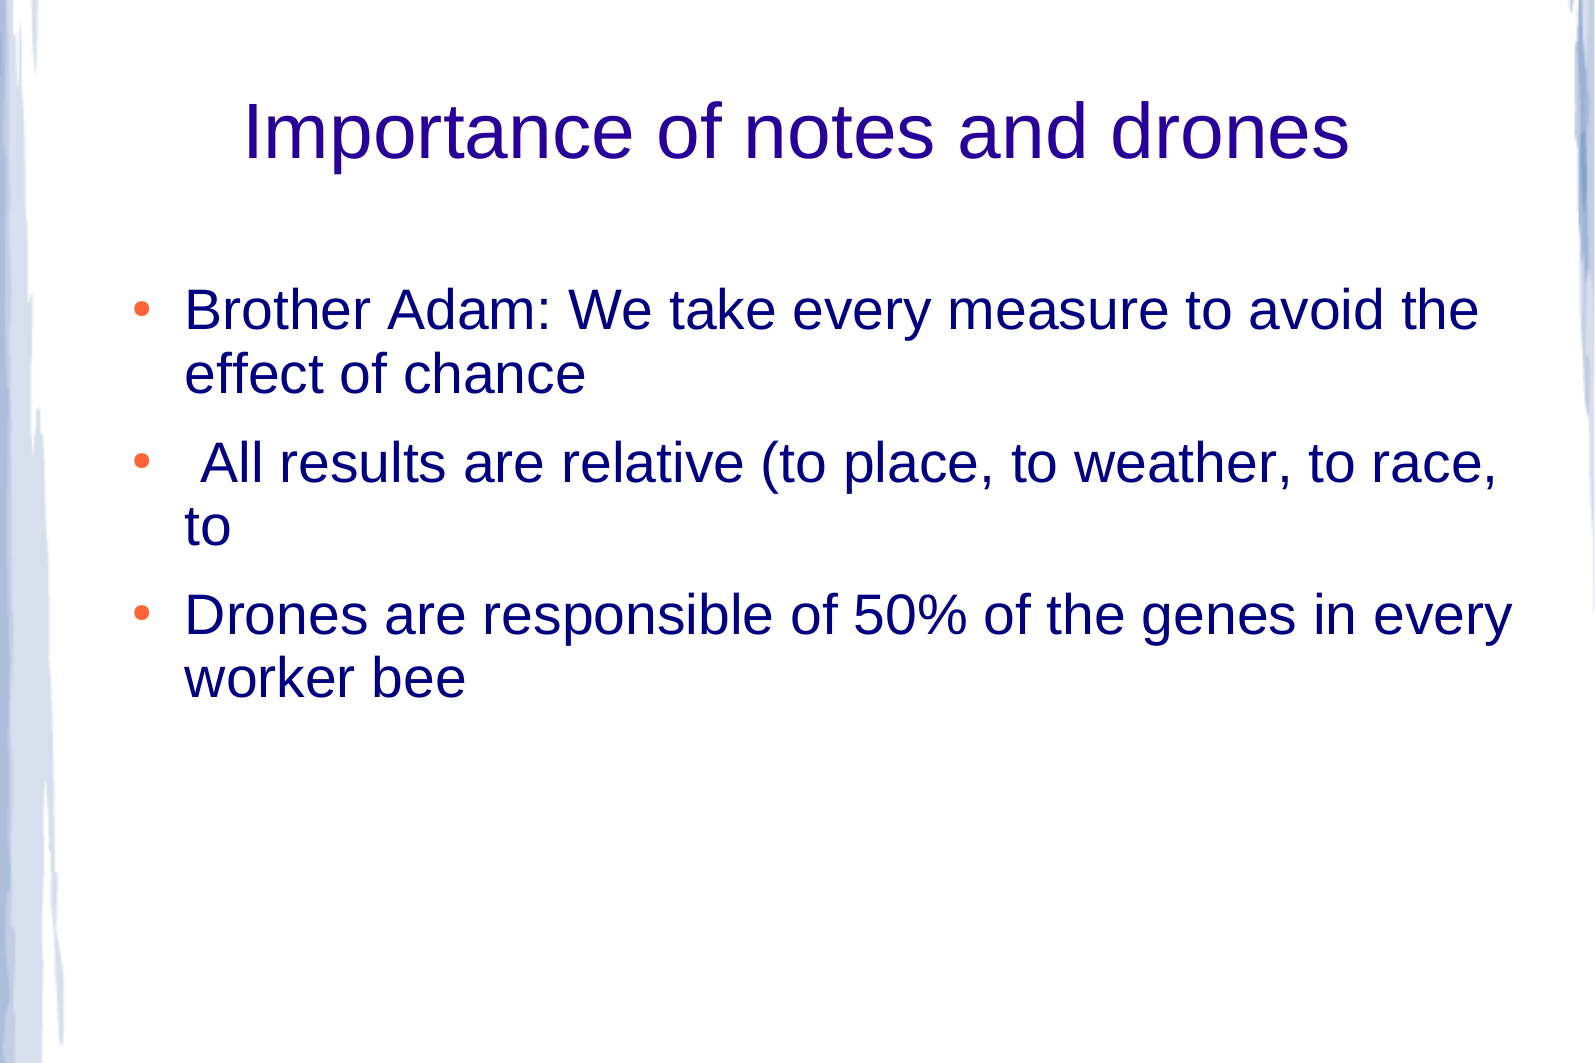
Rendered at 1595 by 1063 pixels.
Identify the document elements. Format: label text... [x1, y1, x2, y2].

list Brother Adam: We take every measure to avoid the effect of chance All results are relative (to place, to weather, to race, to Drones are responsible of 50% of the genes in every worker bee [113, 278, 1515, 861]
picture [0, 0, 1595, 1063]
title Importance of notes and drones [79, 42, 1515, 220]
